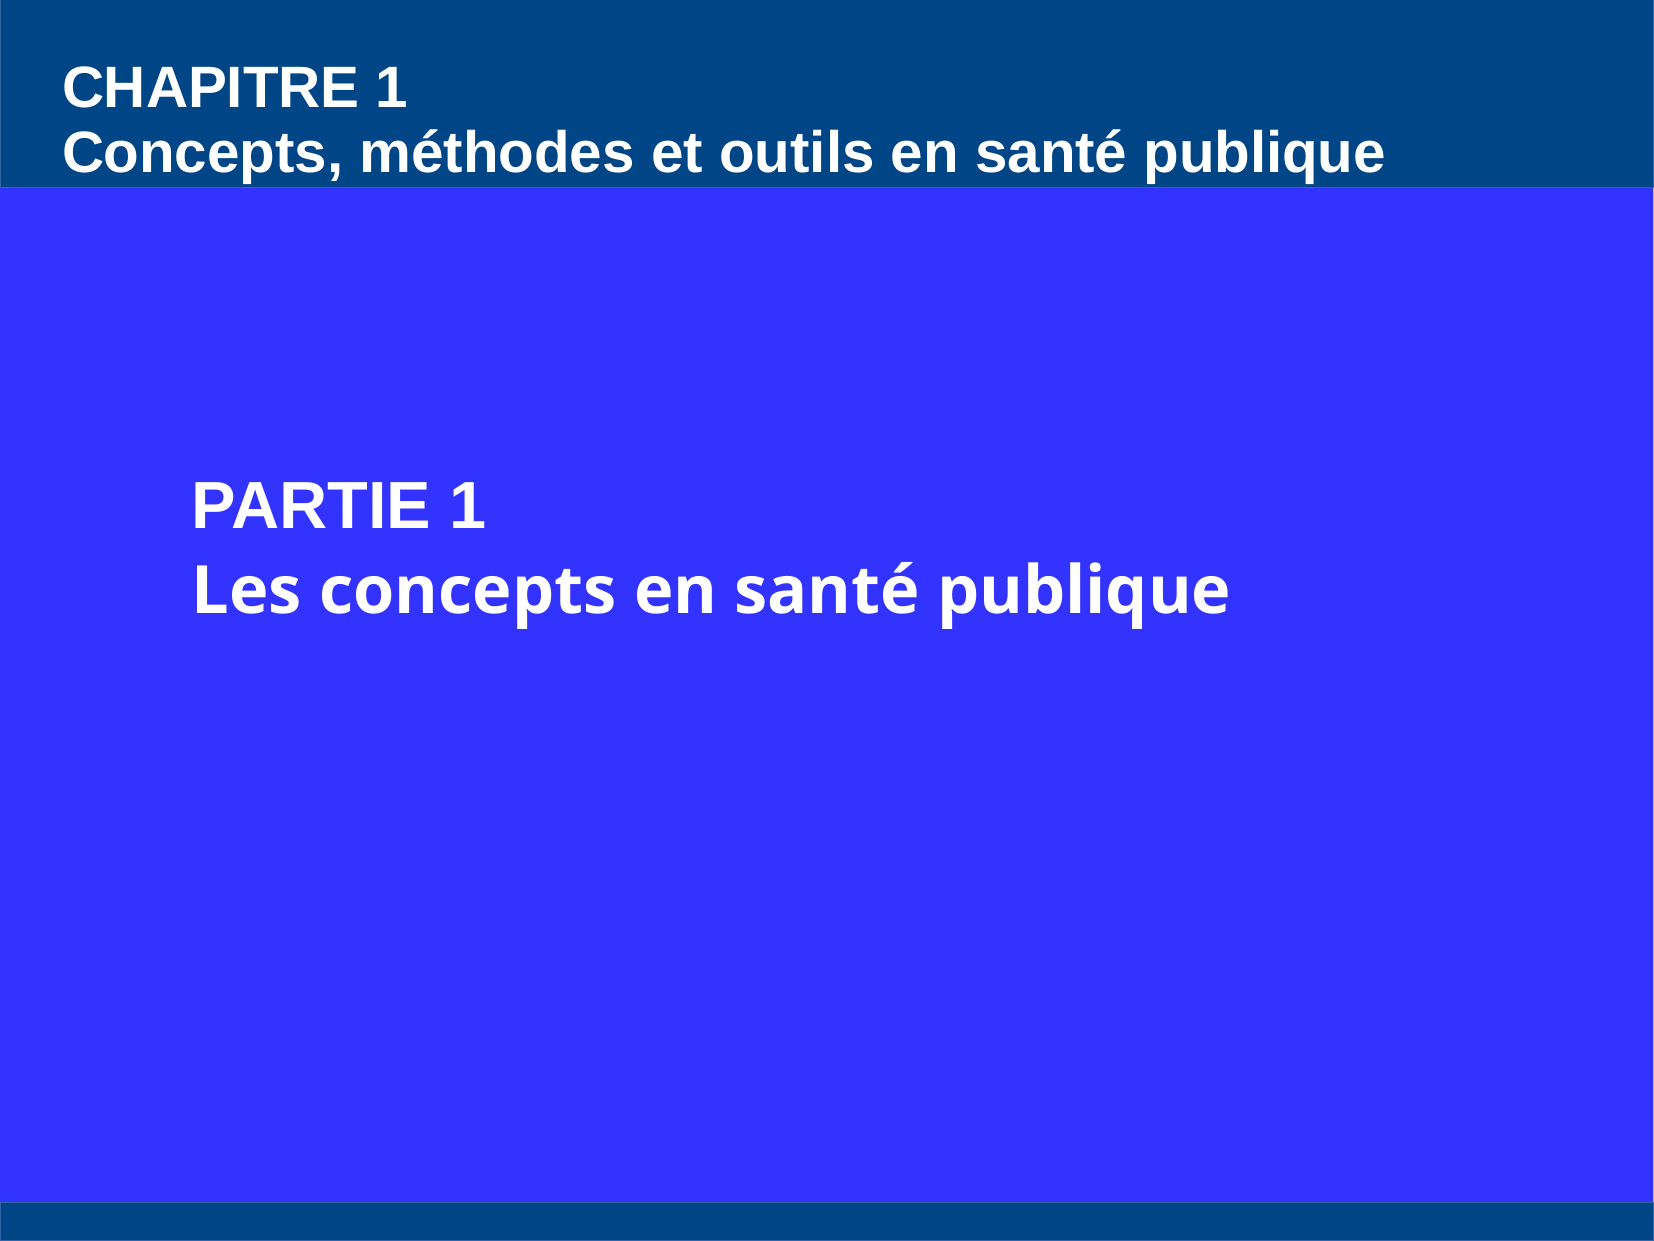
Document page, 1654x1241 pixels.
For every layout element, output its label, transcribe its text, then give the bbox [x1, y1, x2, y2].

text_box CHAPITRE 1 Concepts, méthodes et outils en santé publique [47, 47, 1607, 193]
text_box PARTIE 1 Les concepts en santé publique [177, 460, 1548, 634]
